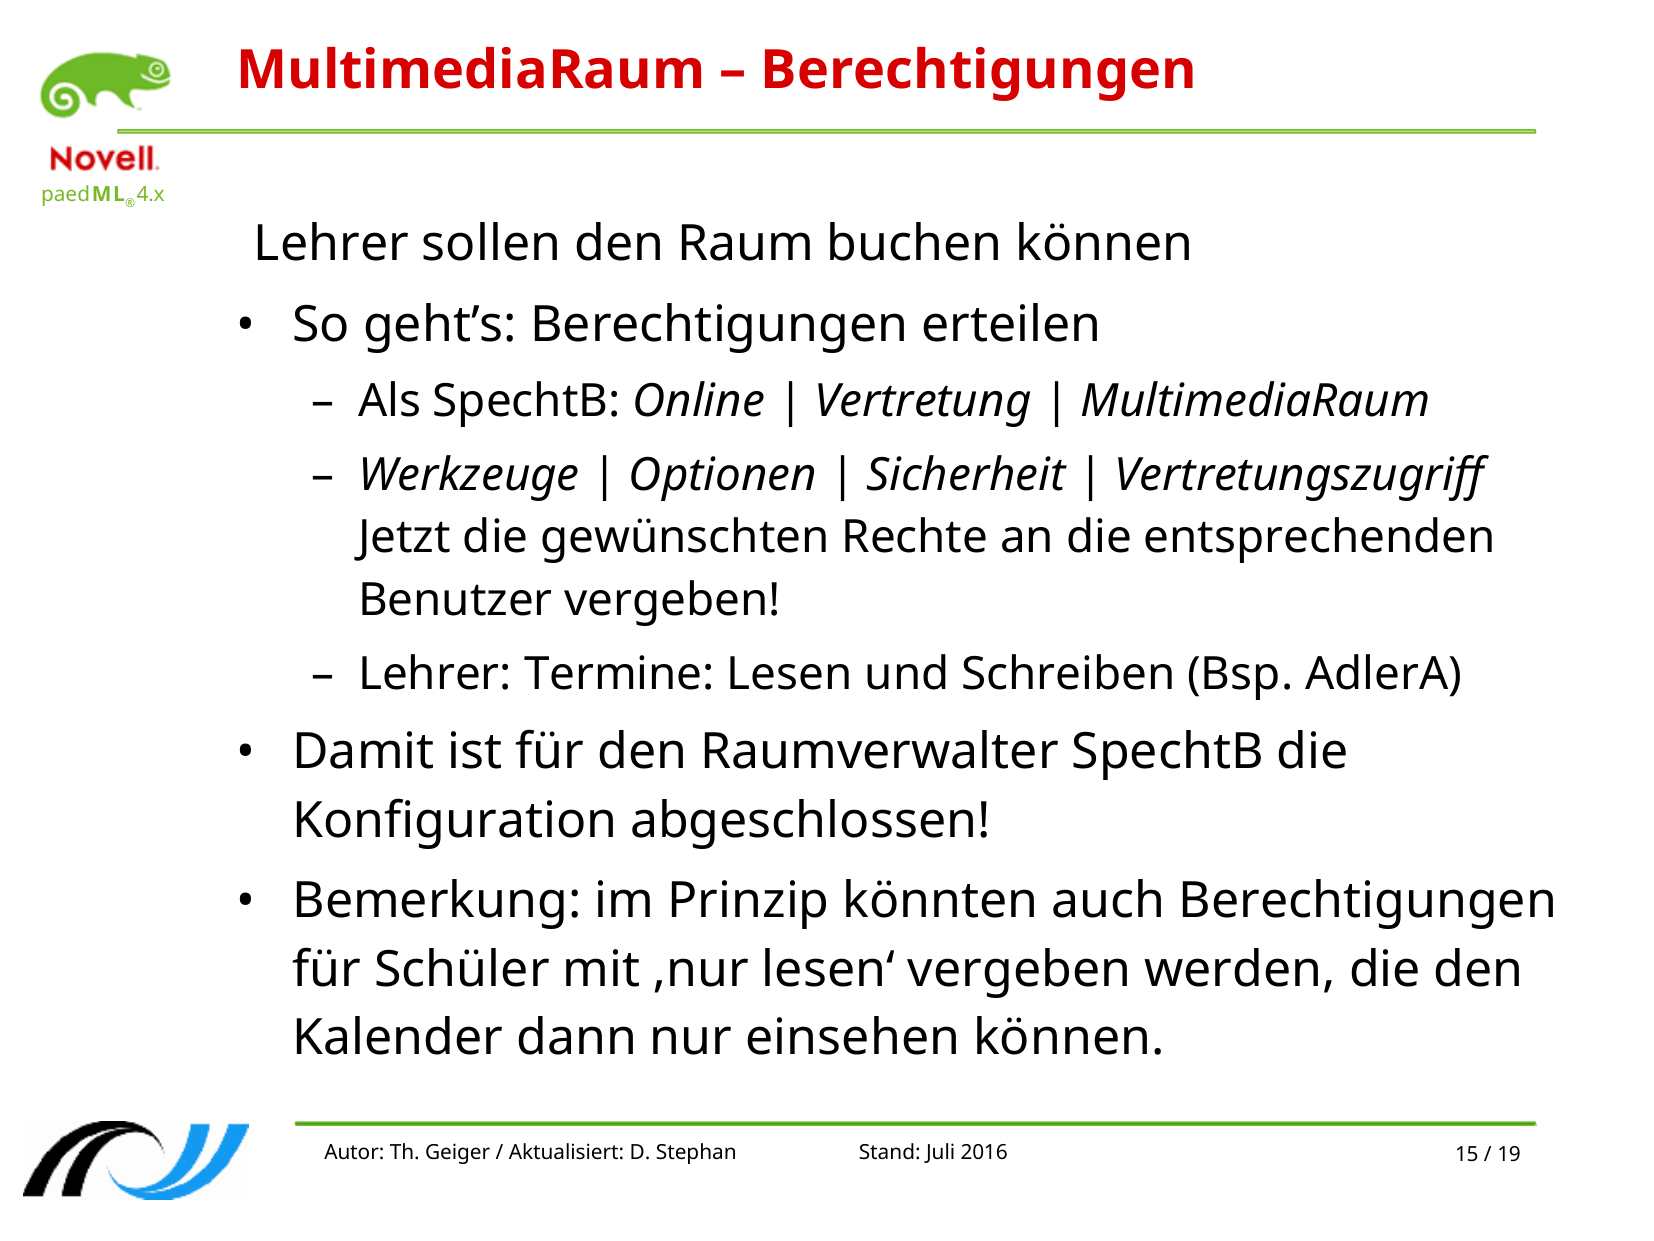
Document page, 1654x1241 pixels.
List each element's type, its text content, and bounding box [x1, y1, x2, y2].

list Lehrer sollen den Raum buchen können So geht’s: Berechtigungen erteilen Als SpechtB: Online | Vertretung | MultimediaRaum Werkzeuge | Optionen | Sicherheit | Vertretungszugriff Jetzt die gewünschten Rechte an die entsprechenden Benutzer vergeben! Lehrer: Termine: Lesen und Schreiben (Bsp. AdlerA) Damit ist für den Raumverwalter SpechtB die Konfiguration abgeschlossen! Bemerkung: im Prinzip könnten auch Berechtigungen für Schüler mit ‚nur lesen‘ vergeben werden, die den Kalender dann nur einsehen können. [236, 206, 1565, 1105]
title MultimediaRaum – Berechtigungen [236, 17, 1536, 119]
picture [26, 35, 184, 193]
picture [23, 1121, 249, 1200]
